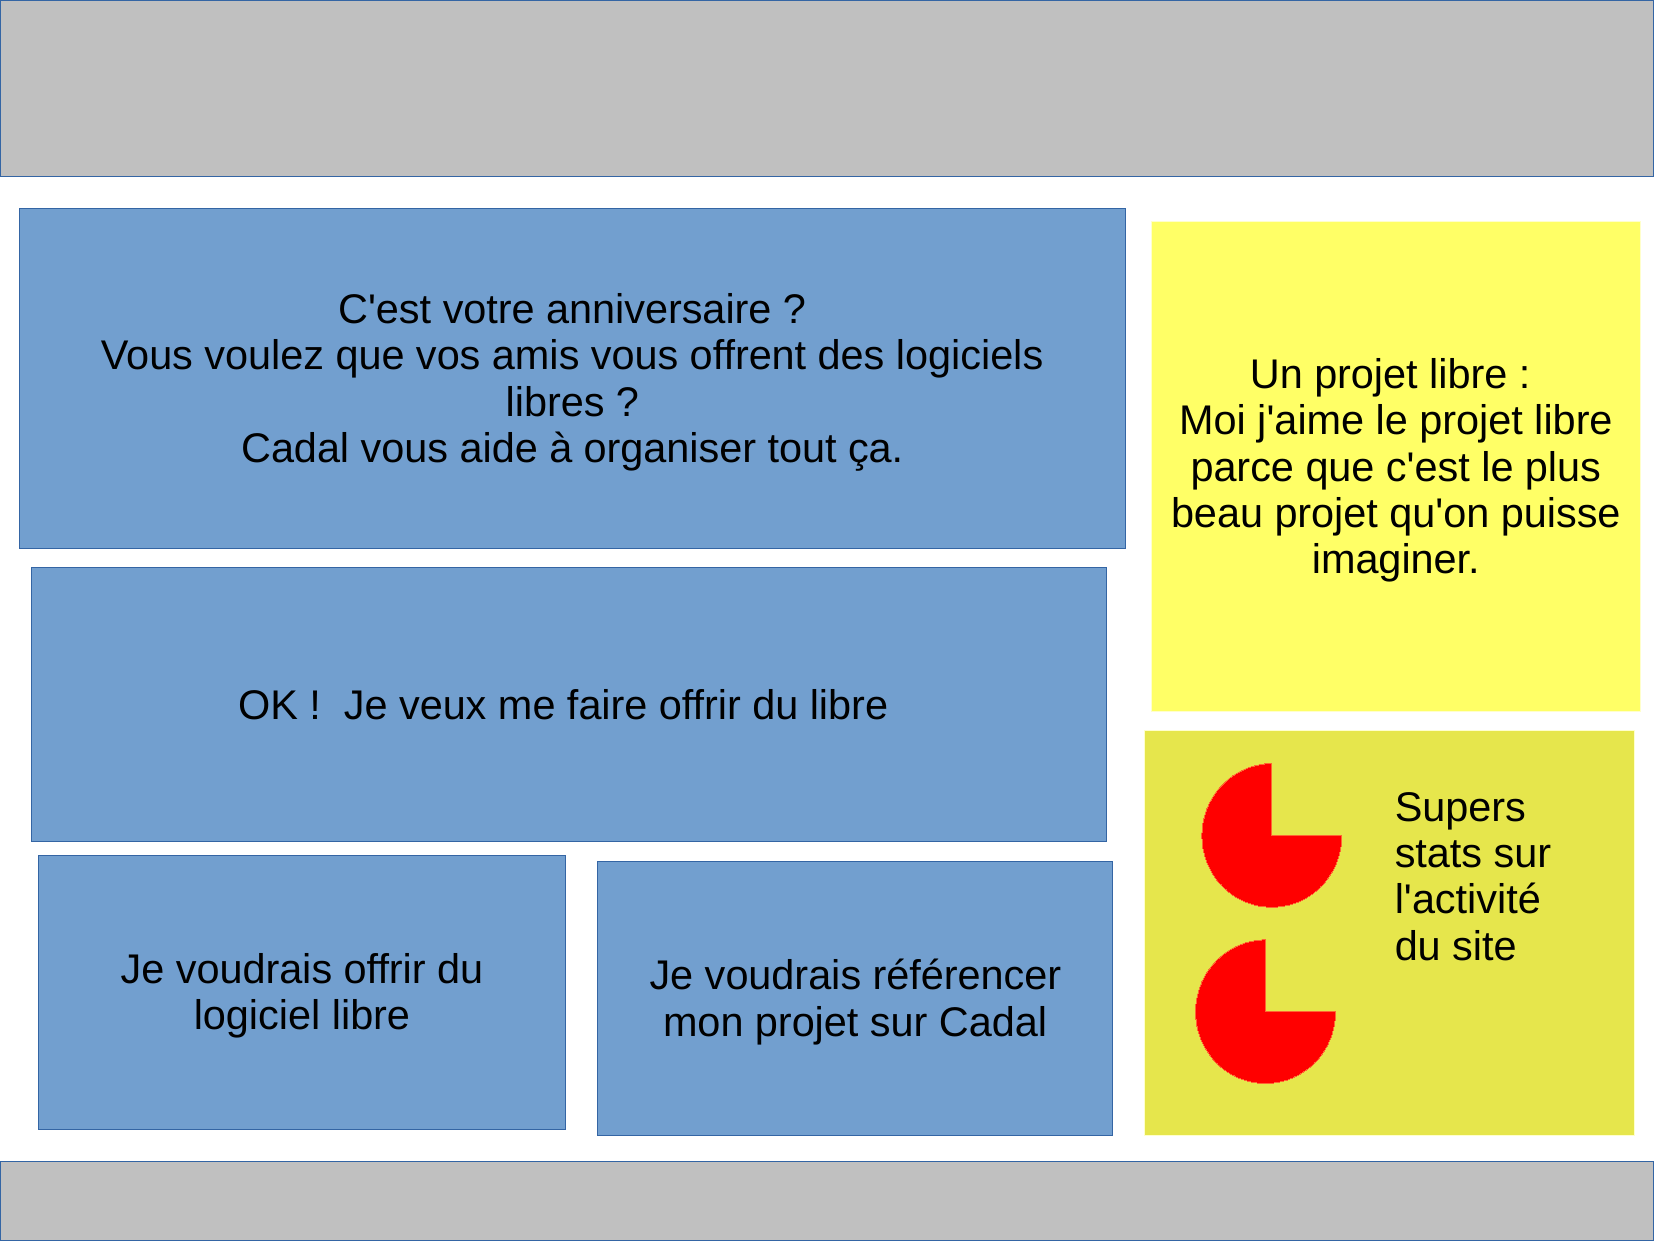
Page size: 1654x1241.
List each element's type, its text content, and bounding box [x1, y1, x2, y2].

text_box OK ! Je veux me faire offrir du libre [31, 567, 1107, 842]
text_box [0, 0, 1654, 177]
text_box [1144, 730, 1635, 1136]
text_box Je voudrais référencer mon projet sur Cadal [597, 861, 1113, 1136]
text_box Supers stats sur l'activité du site [1380, 776, 1597, 1113]
text_box Un projet libre : Moi j'aime le projet libre parce que c'est le plus beau projet qu'on puisse imaginer. [1151, 221, 1641, 712]
text_box [0, 1161, 1654, 1241]
text_box C'est votre anniversaire ? Vous voulez que vos amis vous offrent des logiciels libres ? Cadal vous aide à organiser tout ça. [19, 208, 1126, 549]
text_box Je voudrais offrir du logiciel libre [38, 855, 566, 1130]
